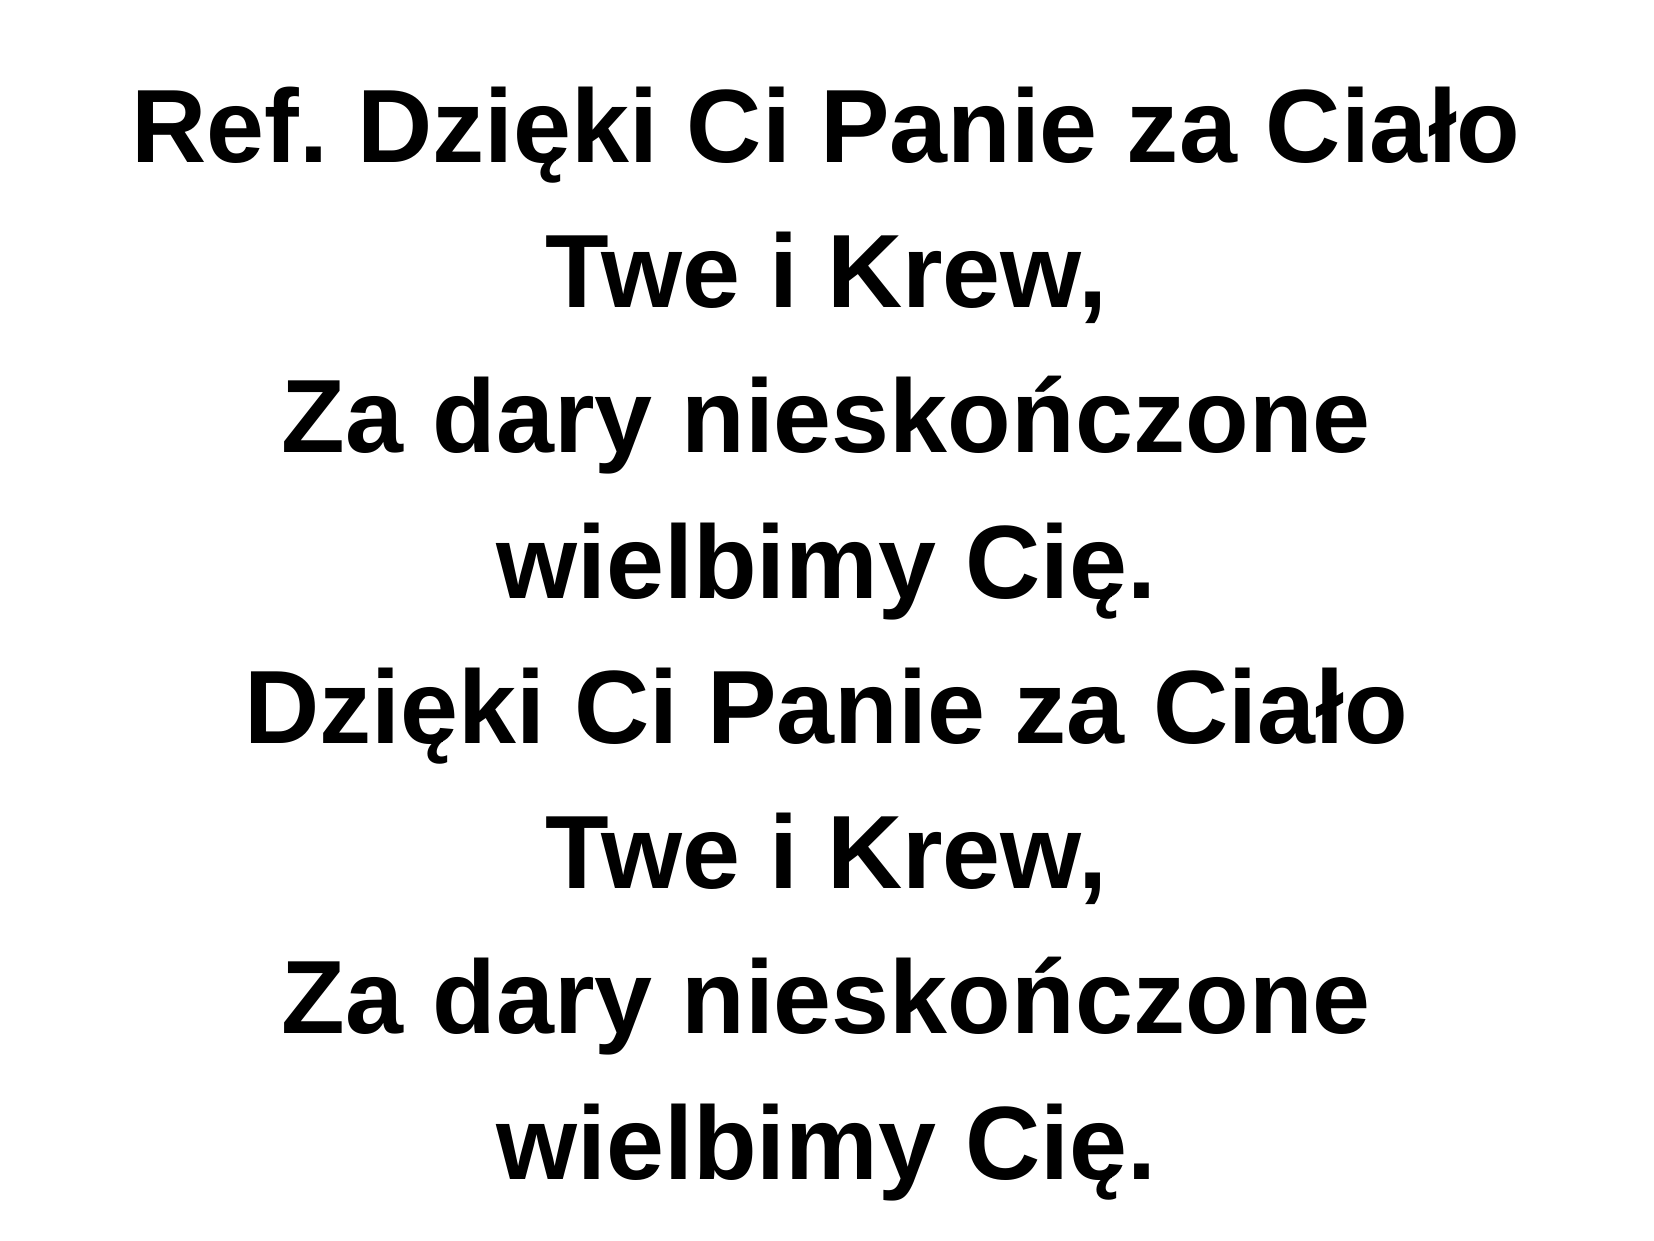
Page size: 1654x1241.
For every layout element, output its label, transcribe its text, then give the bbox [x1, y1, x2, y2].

subtitle Ref. Dzięki Ci Panie za Ciało Twe i Krew, Za dary nieskończone wielbimy Cię. Dzięki Ci Panie za Ciało Twe i Krew, Za dary nieskończone wielbimy Cię. [0, 0, 1654, 1241]
